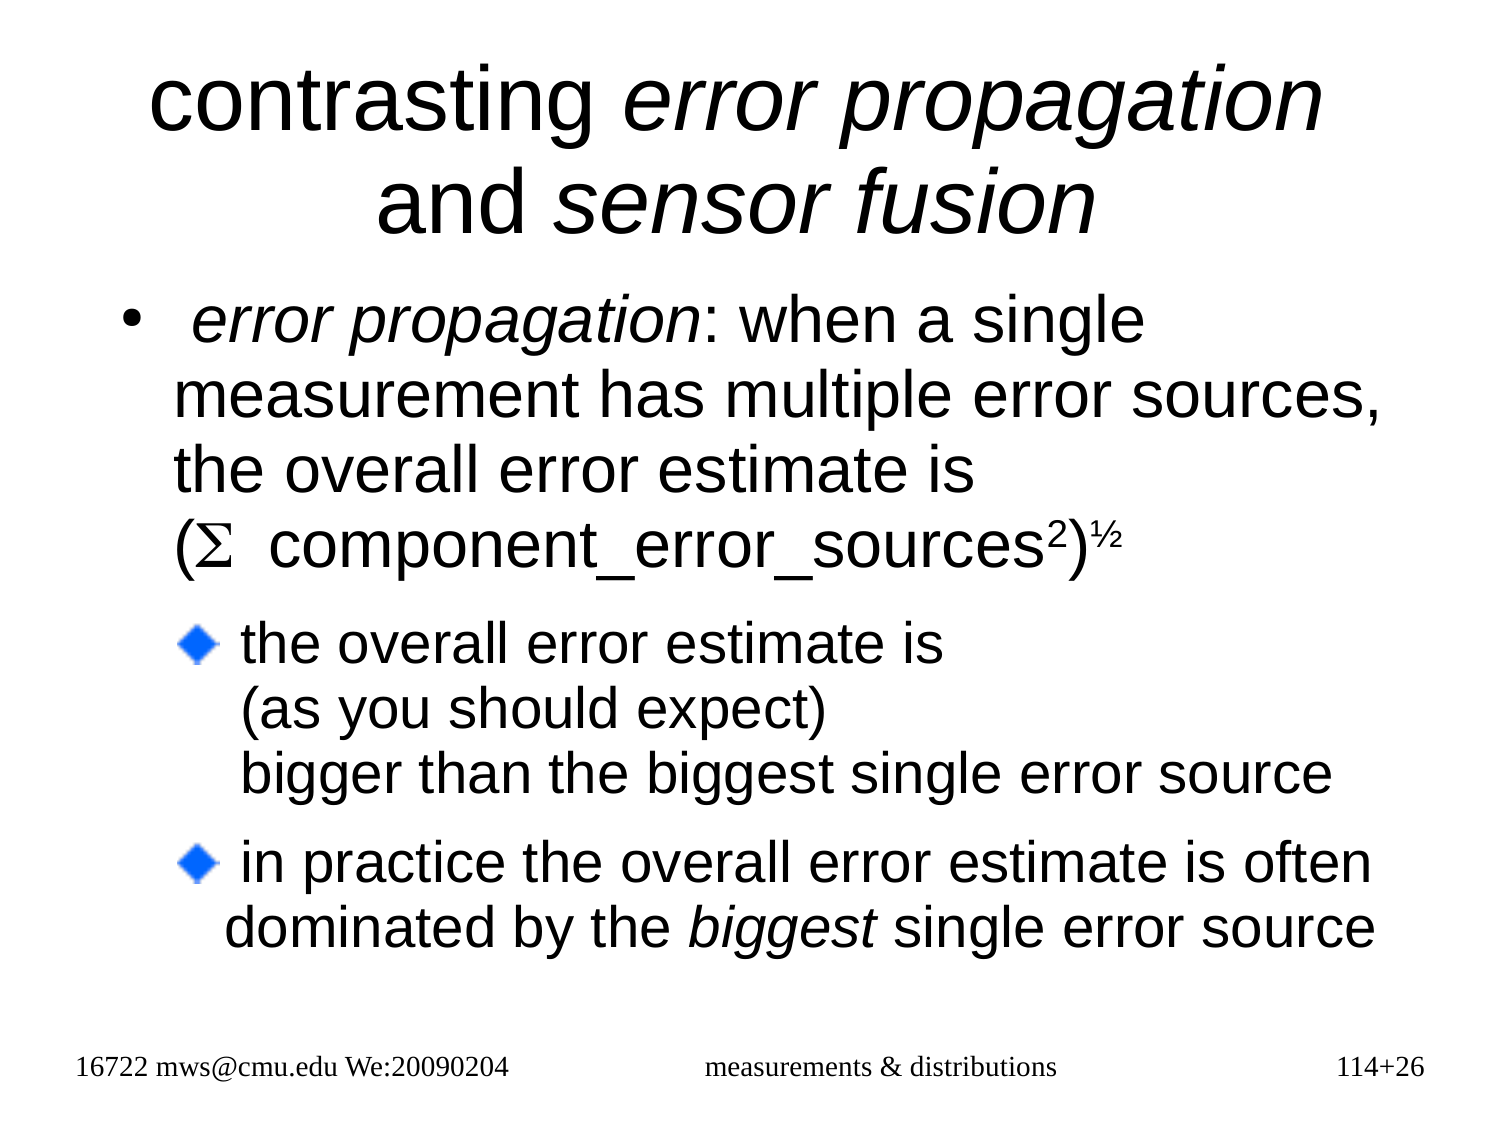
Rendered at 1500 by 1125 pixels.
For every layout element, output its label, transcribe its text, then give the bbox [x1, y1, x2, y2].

title contrasting error propagation and sensor fusion [99, 39, 1375, 261]
list error propagation: when a single measurement has multiple error sources, the overall error estimate is (component_error_sources2)½ the overall error estimate is (as you should expect) bigger than the biggest single error source in practice the overall error estimate is often dominated by the biggest single error source [87, 274, 1400, 976]
